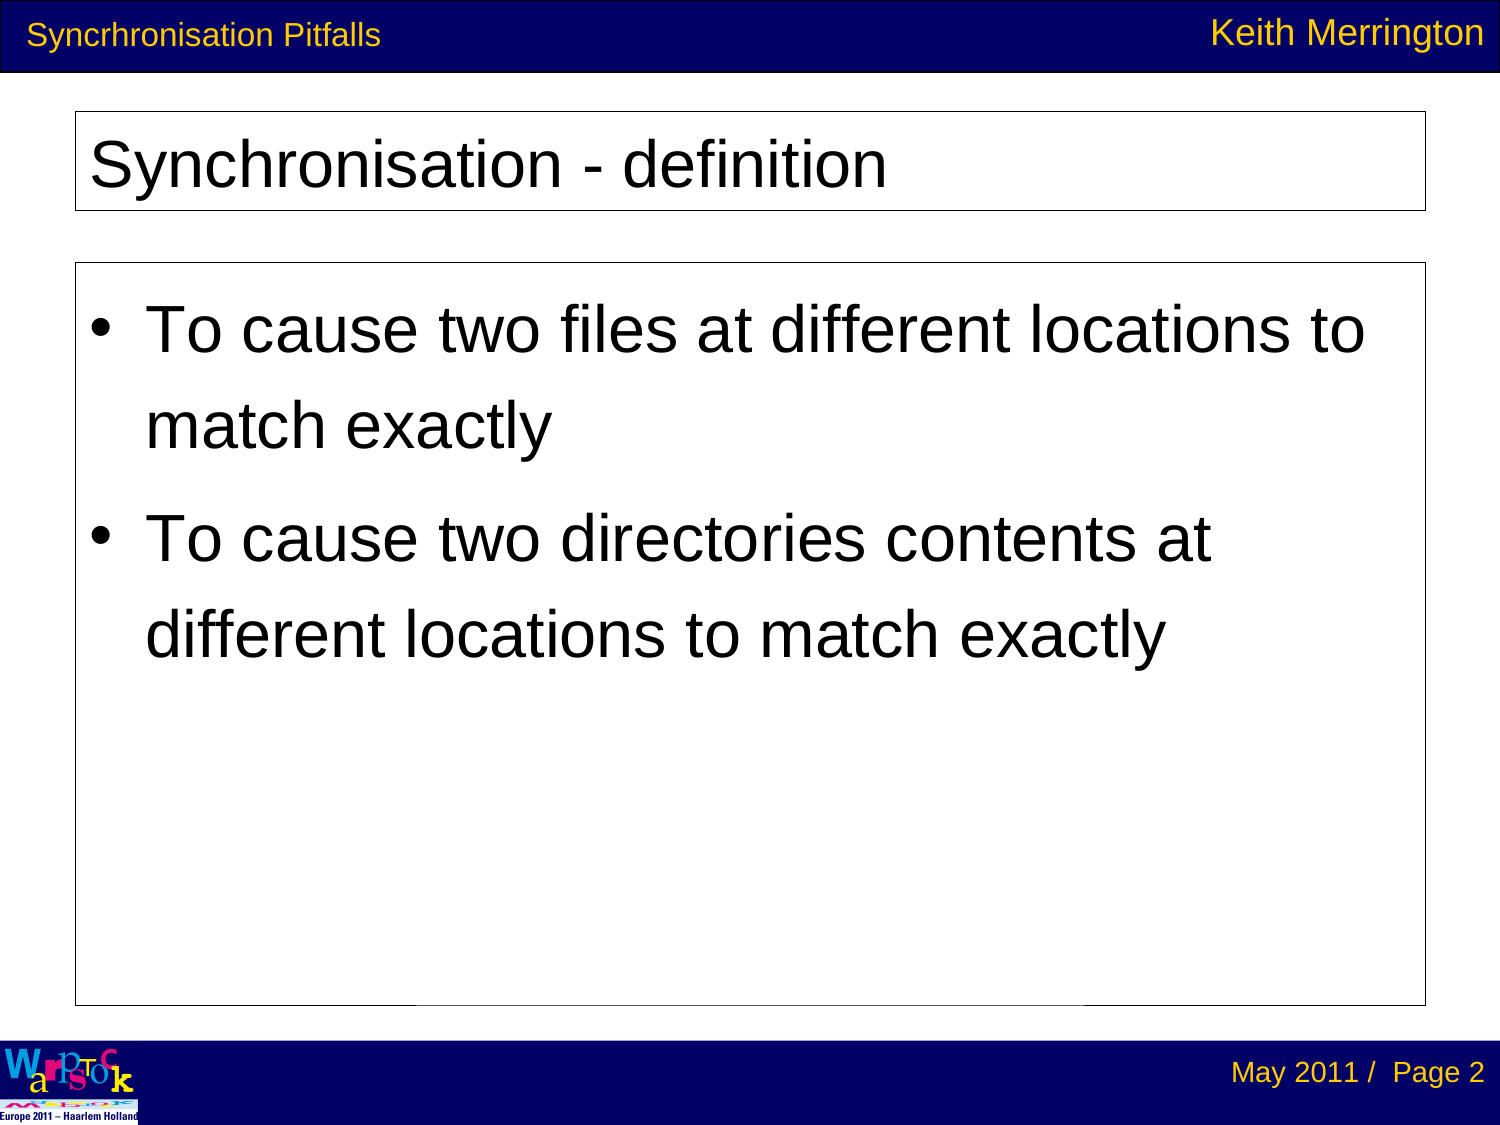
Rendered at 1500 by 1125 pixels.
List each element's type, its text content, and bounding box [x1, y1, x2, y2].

list To cause two files at different locations to match exactly To cause two directories contents at different locations to match exactly [75, 262, 1426, 1006]
picture [0, 1042, 138, 1125]
title Synchronisation - definition [75, 111, 1426, 211]
